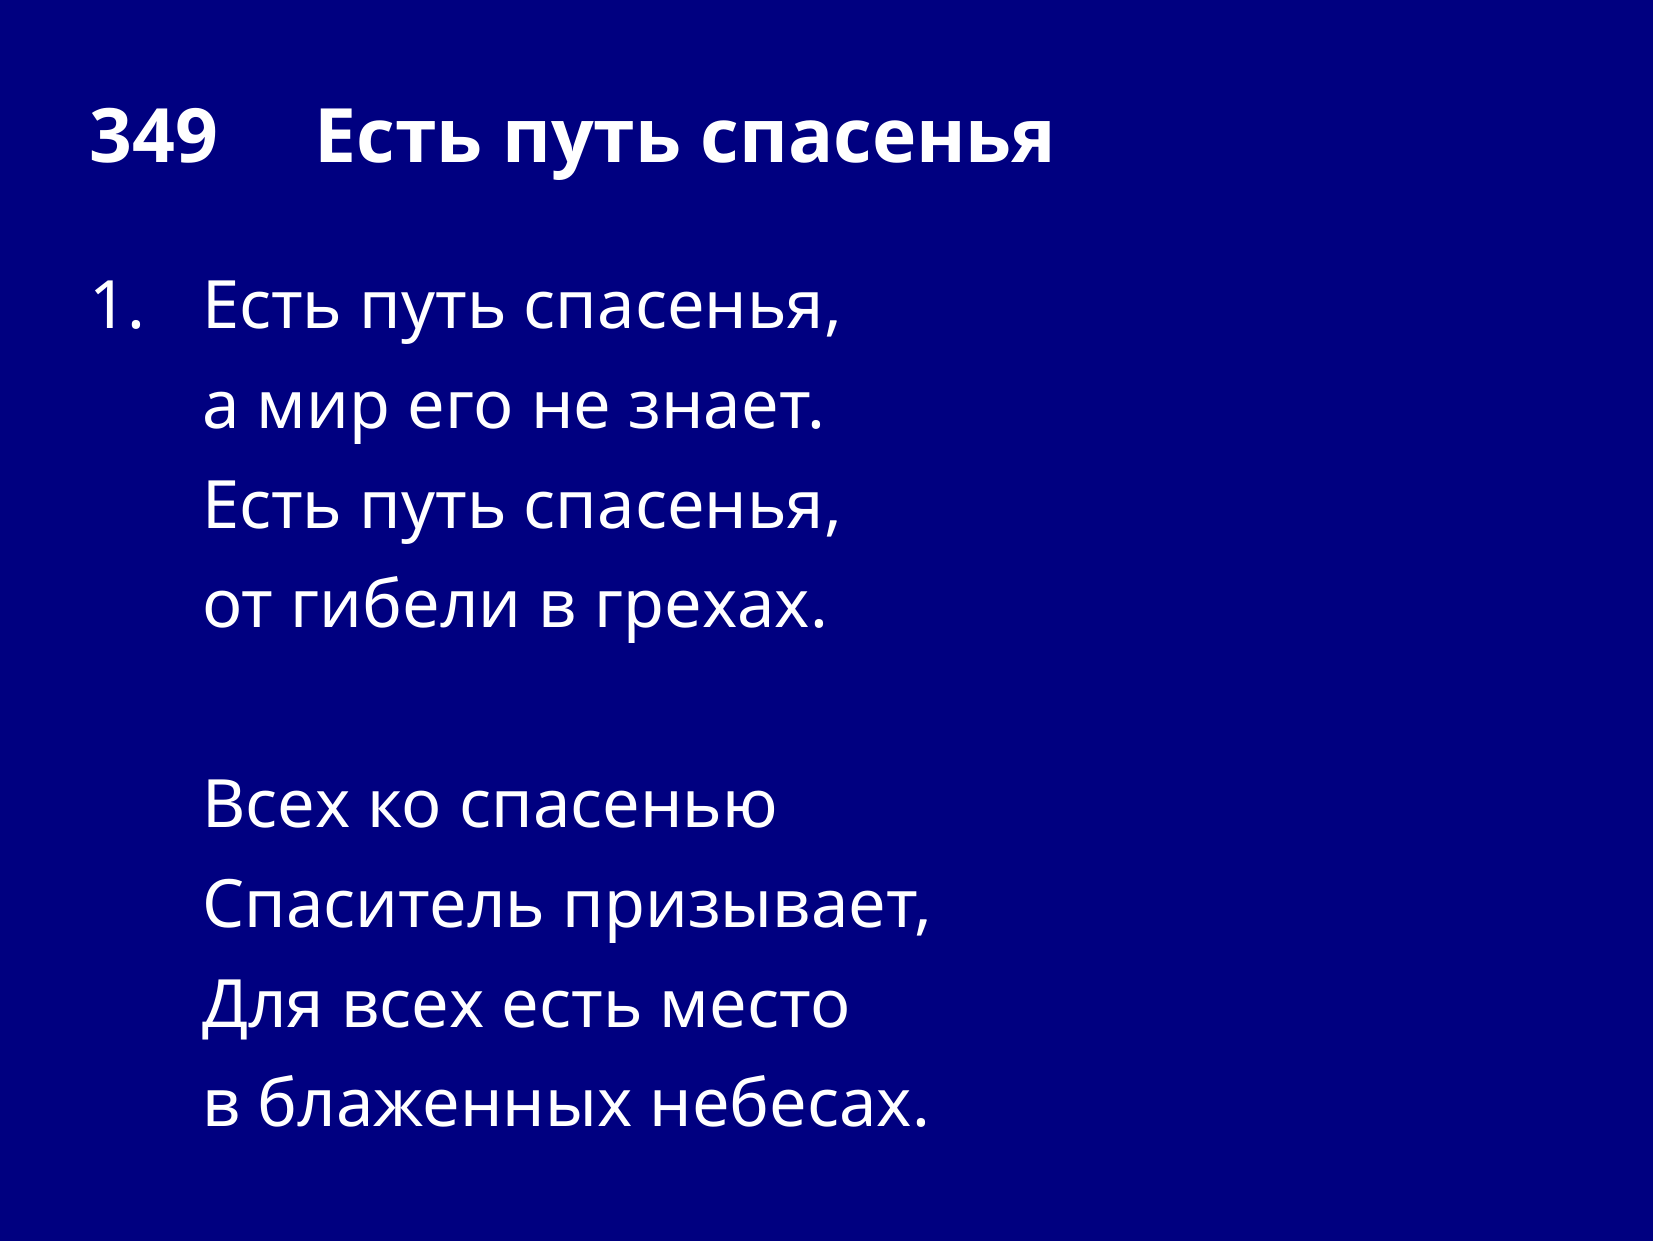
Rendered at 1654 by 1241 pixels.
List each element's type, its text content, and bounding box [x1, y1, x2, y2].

text_box 1. Есть путь спасенья, а мир его не знает. Есть путь спасенья, от гибели в грехах. Всех ко спасенью Спаситель призывает, Для всех есть место в блаженных небесах. [75, 188, 1576, 1163]
text_box 349 Есть путь спасенья [75, 75, 1576, 188]
